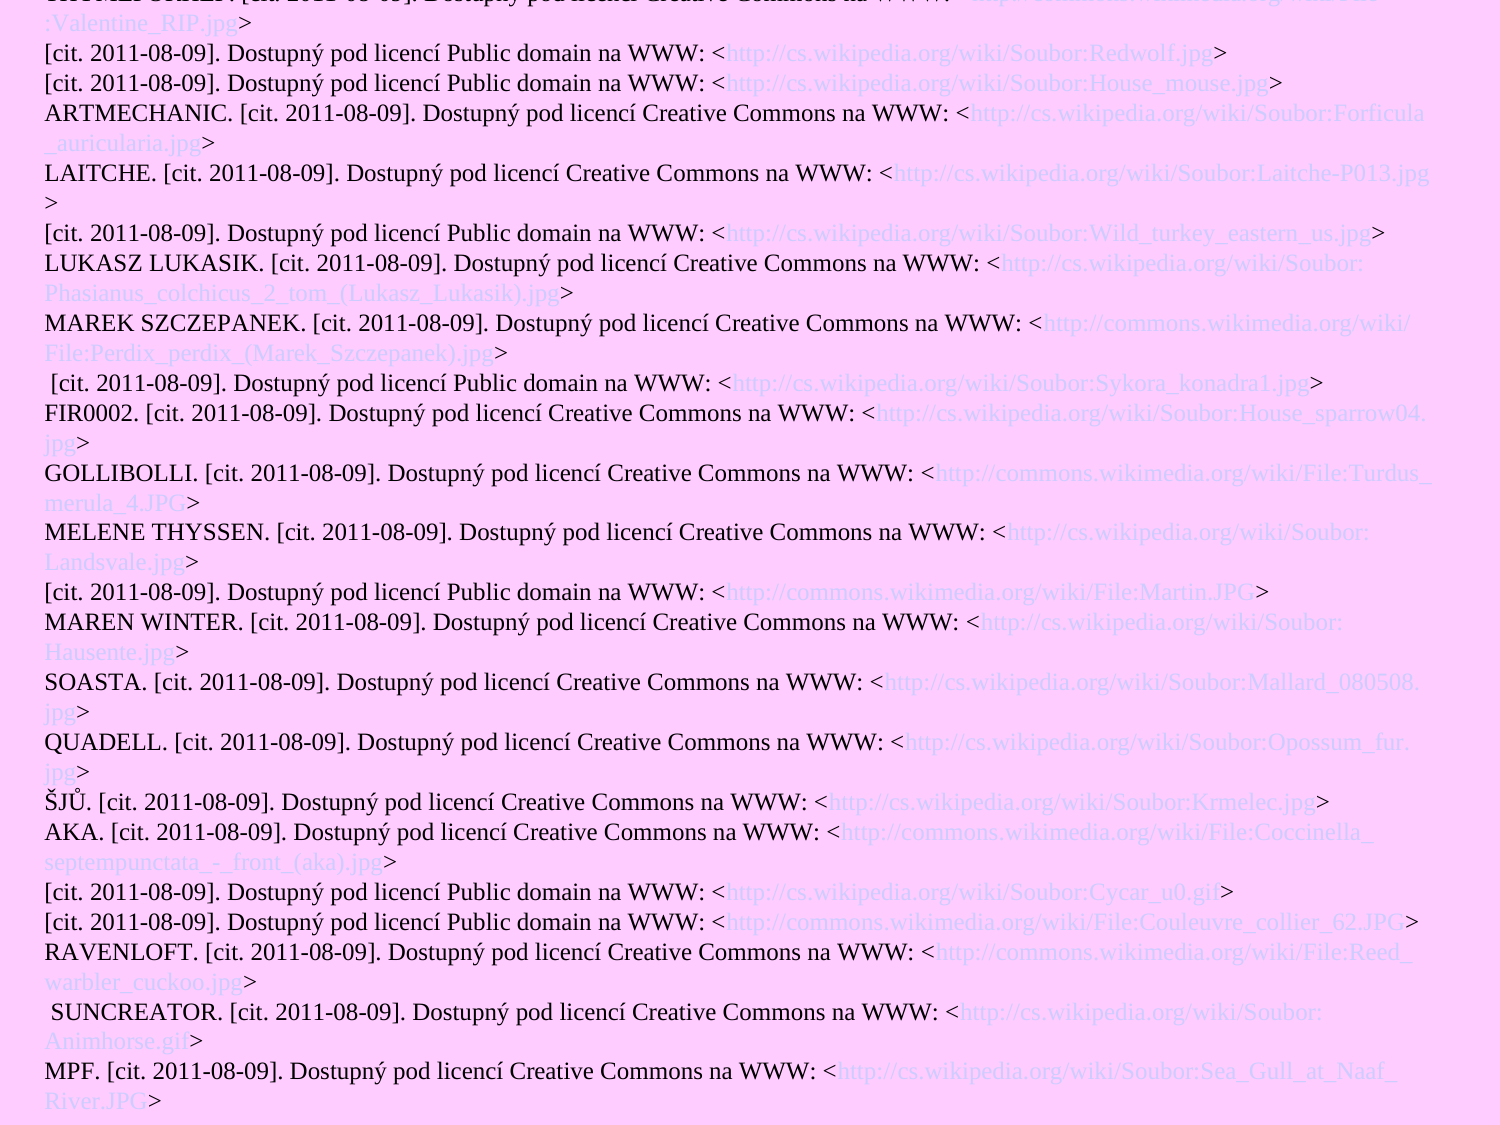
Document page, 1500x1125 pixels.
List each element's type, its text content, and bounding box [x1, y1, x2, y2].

text_box THYMEFORHEP. [cit. 2011-08-09]. Dostupný pod licencí Creative Commons na WWW: <http://commons.wikimedia.org/wiki/File:Valentine_RIP.jpg> [cit. 2011-08-09]. Dostupný pod licencí Public domain na WWW: <http://cs.wikipedia.org/wiki/Soubor:Redwolf.jpg> [cit. 2011-08-09]. Dostupný pod licencí Public domain na WWW: <http://cs.wikipedia.org/wiki/Soubor:House_mouse.jpg> ARTMECHANIC. [cit. 2011-08-09]. Dostupný pod licencí Creative Commons na WWW: <http://cs.wikipedia.org/wiki/Soubor:Forficula_auricularia.jpg> LAITCHE. [cit. 2011-08-09]. Dostupný pod licencí Creative Commons na WWW: <http://cs.wikipedia.org/wiki/Soubor:Laitche-P013.jpg> [cit. 2011-08-09]. Dostupný pod licencí Public domain na WWW: <http://cs.wikipedia.org/wiki/Soubor:Wild_turkey_eastern_us.jpg> LUKASZ LUKASIK. [cit. 2011-08-09]. Dostupný pod licencí Creative Commons na WWW: <http://cs.wikipedia.org/wiki/Soubor:Phasianus_colchicus_2_tom_(Lukasz_Lukasik).jpg> MAREK SZCZEPANEK. [cit. 2011-08-09]. Dostupný pod licencí Creative Commons na WWW: <http://commons.wikimedia.org/wiki/File:Perdix_perdix_(Marek_Szczepanek).jpg> [cit. 2011-08-09]. Dostupný pod licencí Public domain na WWW: <http://cs.wikipedia.org/wiki/Soubor:Sykora_konadra1.jpg> FIR0002. [cit. 2011-08-09]. Dostupný pod licencí Creative Commons na WWW: <http://cs.wikipedia.org/wiki/Soubor:House_sparrow04.jpg> GOLLIBOLLI. [cit. 2011-08-09]. Dostupný pod licencí Creative Commons na WWW: <http://commons.wikimedia.org/wiki/File:Turdus_merula_4.JPG> MELENE THYSSEN. [cit. 2011-08-09]. Dostupný pod licencí Creative Commons na WWW: <http://cs.wikipedia.org/wiki/Soubor:Landsvale.jpg> [cit. 2011-08-09]. Dostupný pod licencí Public domain na WWW: <http://commons.wikimedia.org/wiki/File:Martin.JPG> MAREN WINTER. [cit. 2011-08-09]. Dostupný pod licencí Creative Commons na WWW: <http://cs.wikipedia.org/wiki/Soubor:Hausente.jpg> SOASTA. [cit. 2011-08-09]. Dostupný pod licencí Creative Commons na WWW: <http://cs.wikipedia.org/wiki/Soubor:Mallard_080508.jpg> QUADELL. [cit. 2011-08-09]. Dostupný pod licencí Creative Commons na WWW: <http://cs.wikipedia.org/wiki/Soubor:Opossum_fur.jpg> ŠJŮ. [cit. 2011-08-09]. Dostupný pod licencí Creative Commons na WWW: <http://cs.wikipedia.org/wiki/Soubor:Krmelec.jpg> AKA. [cit. 2011-08-09]. Dostupný pod licencí Creative Commons na WWW: <http://commons.wikimedia.org/wiki/File:Coccinella_septempunctata_-_front_(aka).jpg> [cit. 2011-08-09]. Dostupný pod licencí Public domain na WWW: <http://cs.wikipedia.org/wiki/Soubor:Cycar_u0.gif> [cit. 2011-08-09]. Dostupný pod licencí Public domain na WWW: <http://commons.wikimedia.org/wiki/File:Couleuvre_collier_62.JPG> RAVENLOFT. [cit. 2011-08-09]. Dostupný pod licencí Creative Commons na WWW: <http://commons.wikimedia.org/wiki/File:Reed_warbler_cuckoo.jpg> SUNCREATOR. [cit. 2011-08-09]. Dostupný pod licencí Creative Commons na WWW: <http://cs.wikipedia.org/wiki/Soubor:Animhorse.gif> MPF. [cit. 2011-08-09]. Dostupný pod licencí Creative Commons na WWW: <http://cs.wikipedia.org/wiki/Soubor:Sea_Gull_at_Naaf_River.JPG> [29, 0, 1447, 1123]
